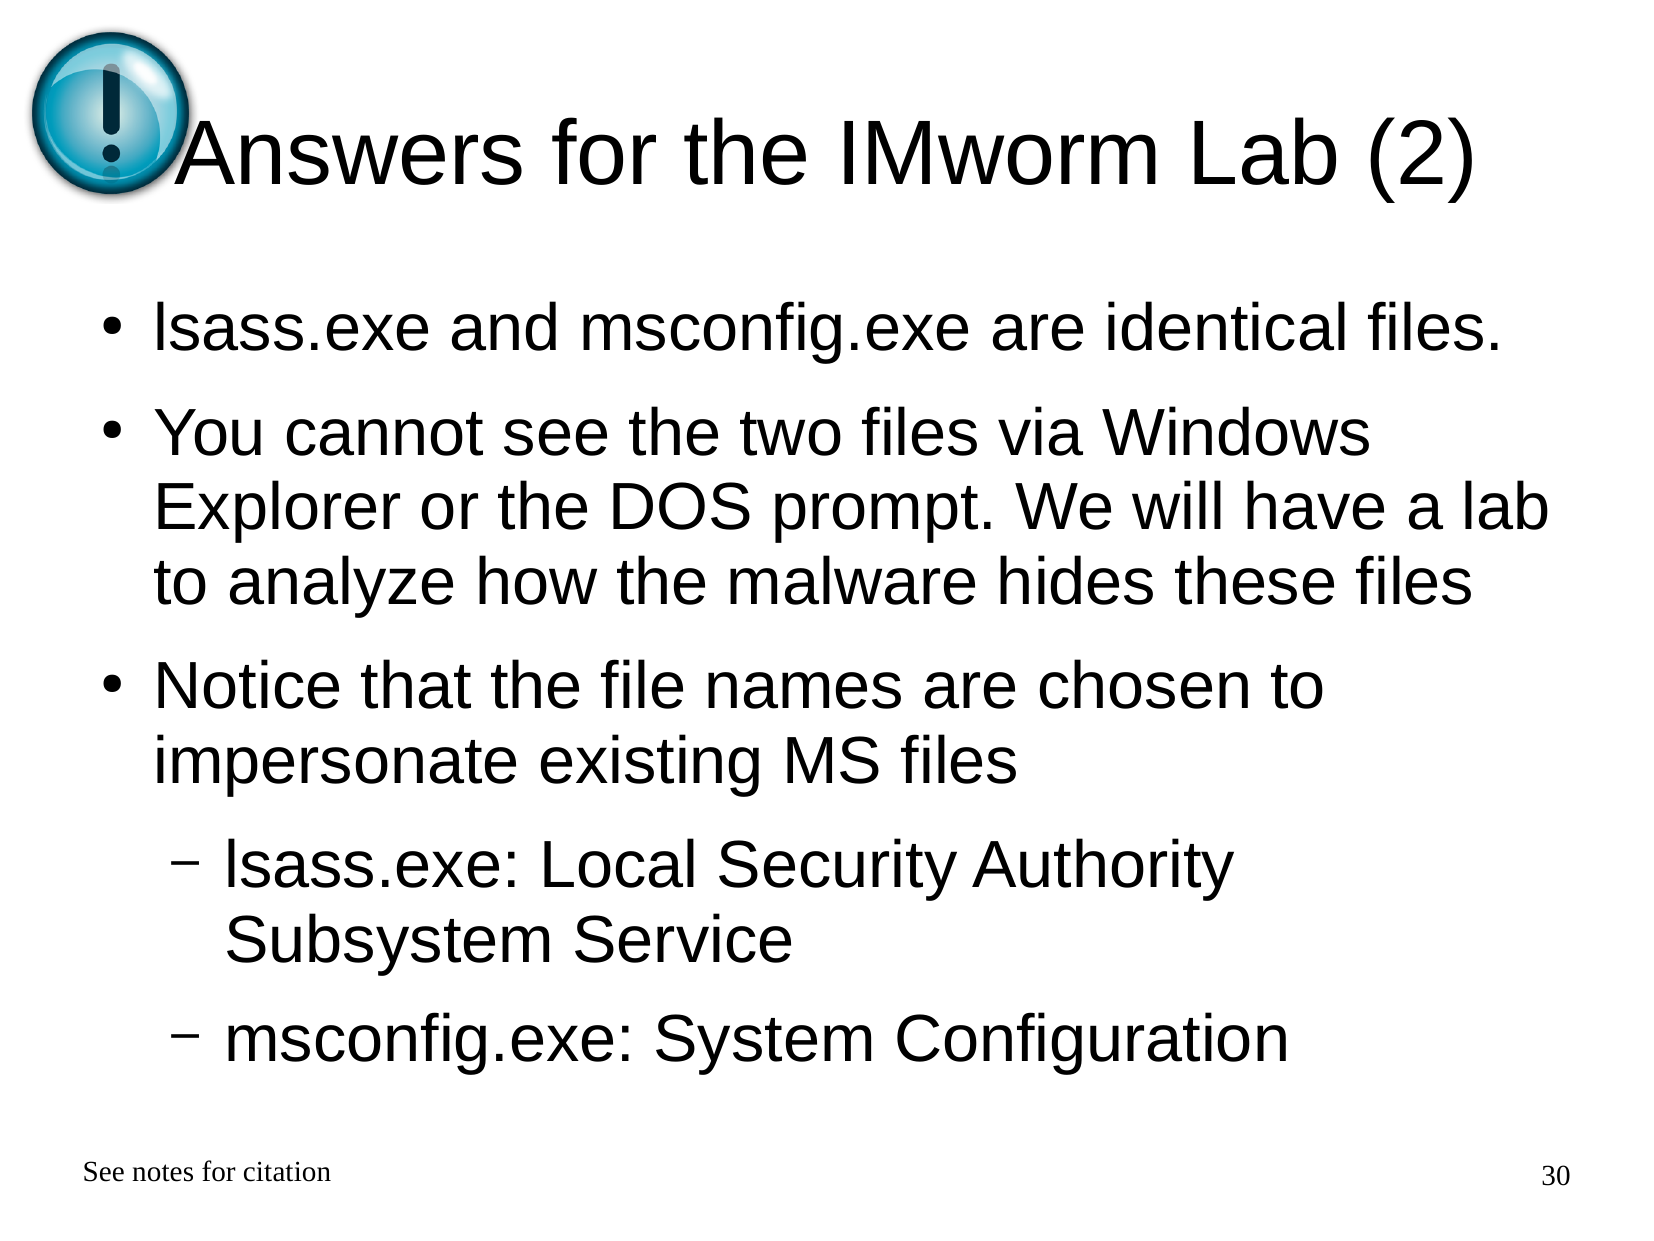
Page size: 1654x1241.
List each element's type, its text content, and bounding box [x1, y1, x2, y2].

picture [20, 23, 201, 204]
list lsass.exe and msconfig.exe are identical files. You cannot see the two files via Windows Explorer or the DOS prompt. We will have a lab to analyze how the malware hides these files Notice that the file names are chosen to impersonate existing MS files lsass.exe: Local Security Authority Subsystem Service msconfig.exe: System Configuration [82, 290, 1576, 1126]
title Answers for the IMworm Lab (2) [82, 49, 1571, 257]
